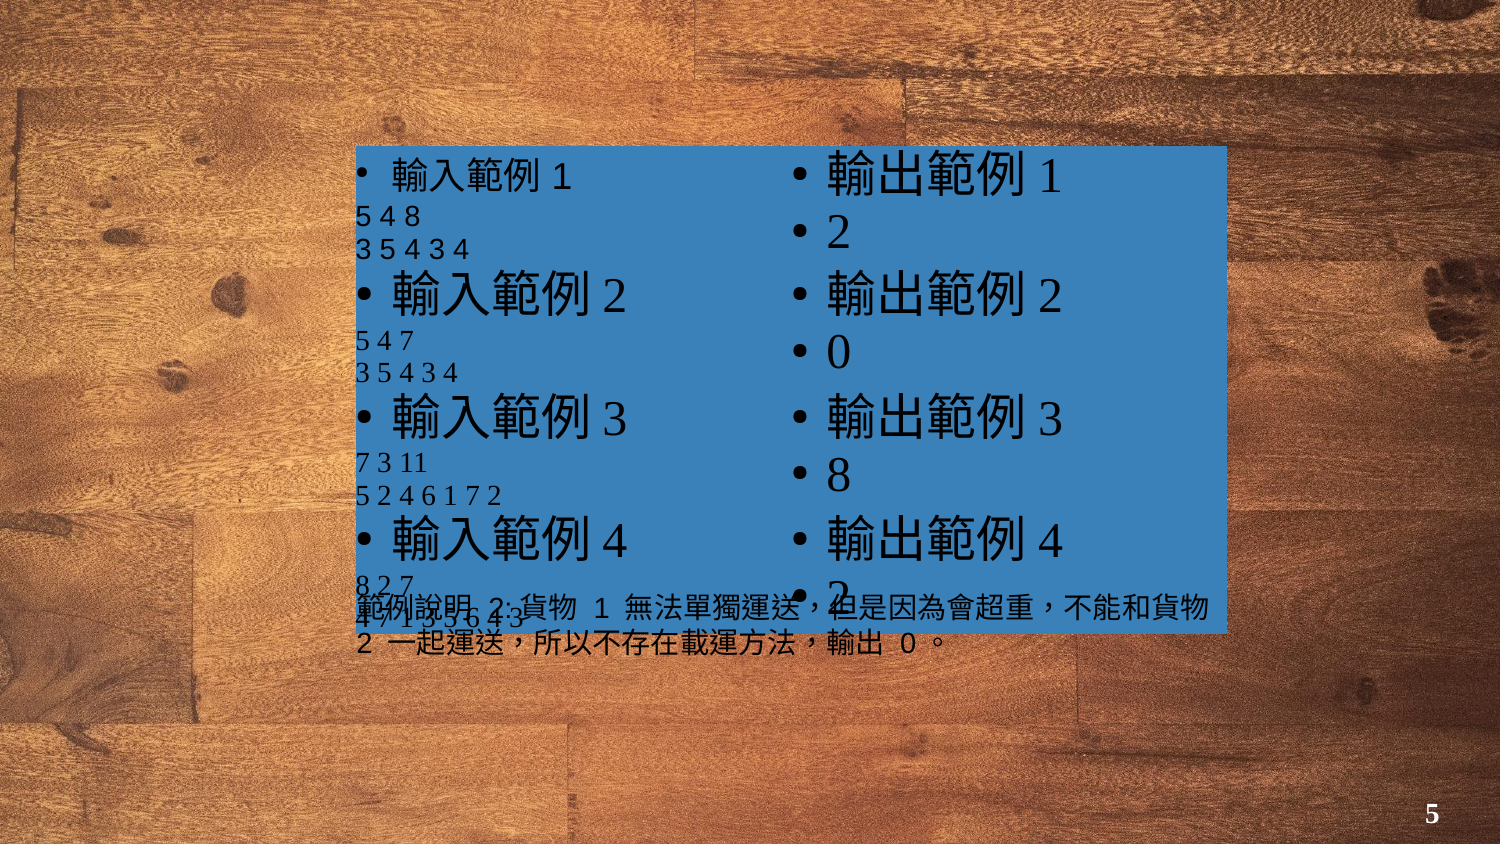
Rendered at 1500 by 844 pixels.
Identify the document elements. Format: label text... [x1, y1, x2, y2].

table_cell 輸入範例2 5 4 7 3 5 4 3 4 [356, 266, 791, 389]
table_cell 輸出範例2 0 [791, 266, 1227, 389]
table_cell 輸出範例3 8 [791, 389, 1227, 512]
table_header 輸入範例1 5 4 8 3 5 4 3 4 [356, 146, 791, 266]
table_cell 輸出範例4 2 [791, 512, 1227, 581]
table_cell 輸入範例3 7 3 11 5 2 4 6 1 7 2 [356, 389, 791, 512]
table_header 輸出範例1 2 [791, 146, 1227, 266]
text_box 範例說明 2:貨物 1 無法單獨運送，但是因為會超重，不能和貨物 2 一起運送，所以不存在載運方法，輸出 0。 [341, 581, 1229, 668]
table_cell 輸入範例4 8 2 7 4 7 1 3 5 6 4 3 [356, 512, 791, 581]
slide_number 4 [1410, 779, 1500, 844]
